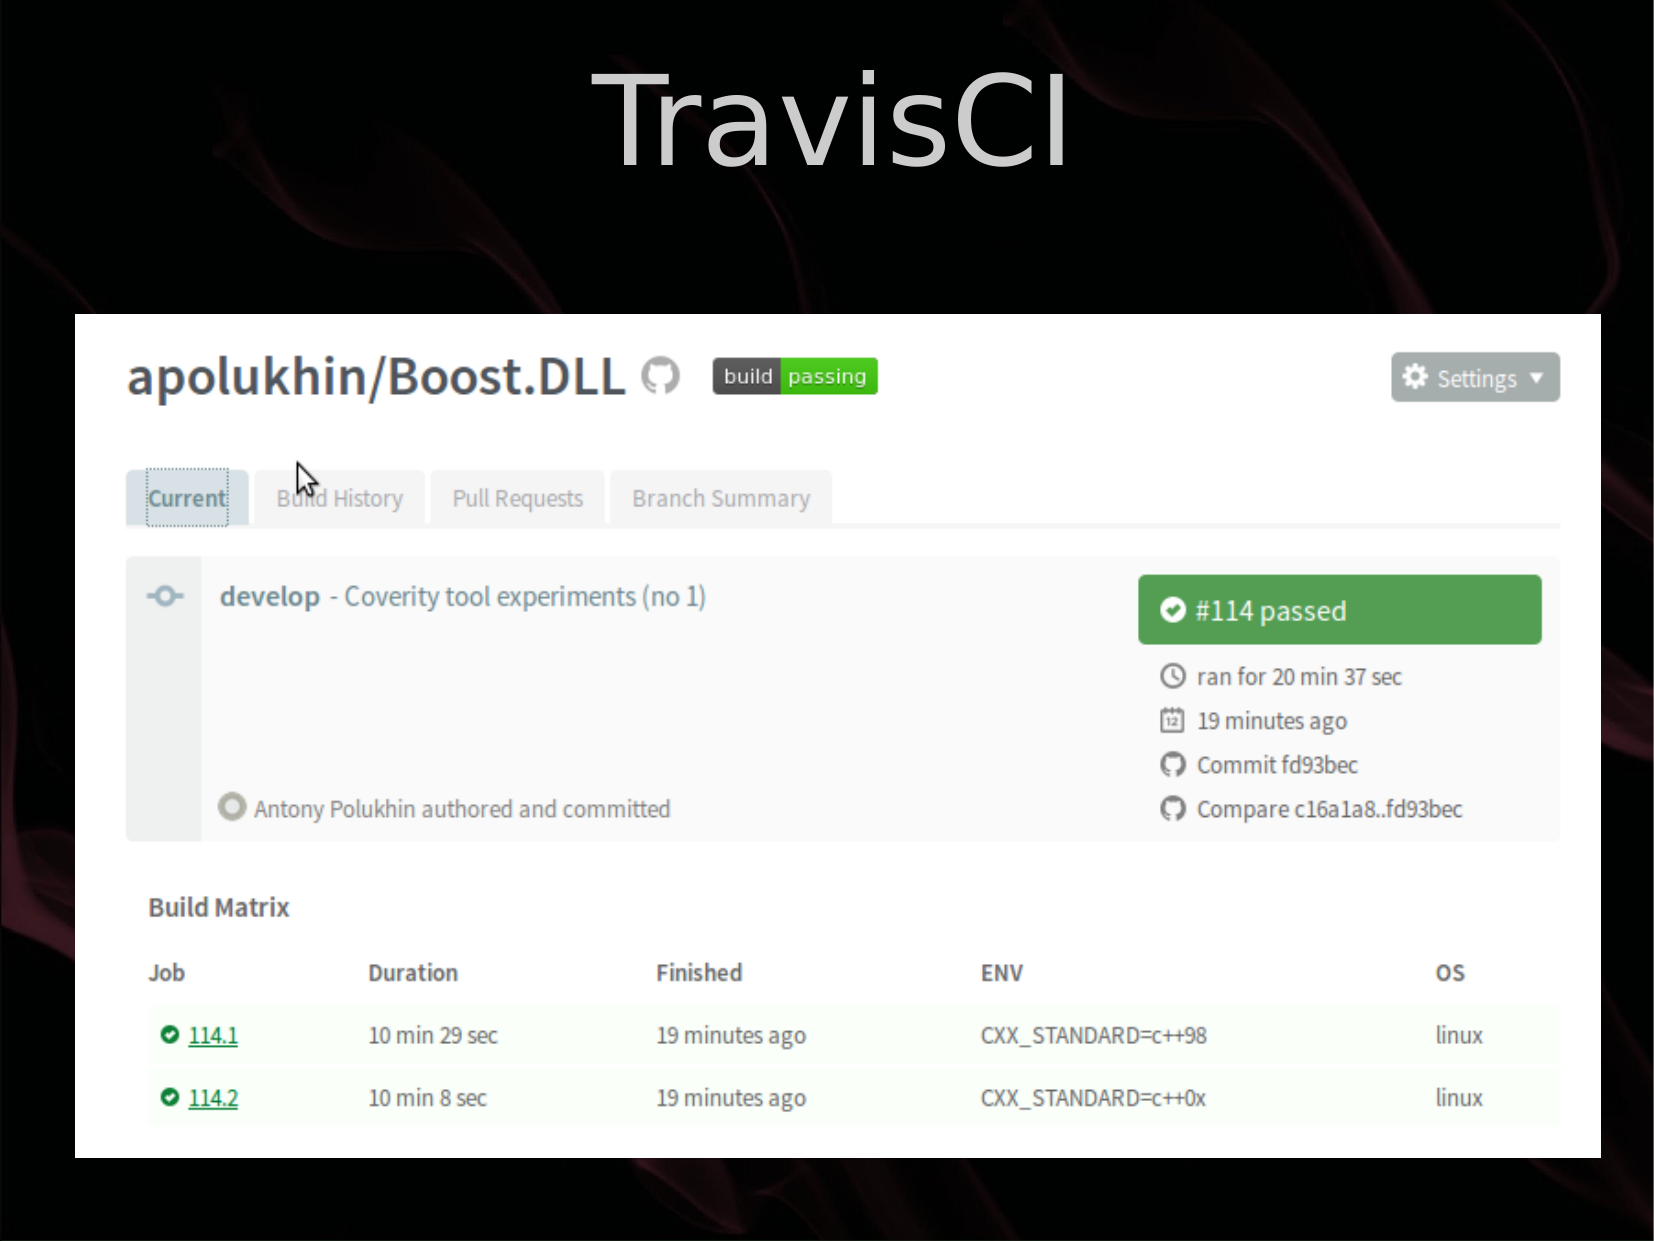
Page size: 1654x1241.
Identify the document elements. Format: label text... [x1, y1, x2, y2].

title TravisCI [90, 45, 1579, 200]
picture [0, 0, 1654, 1241]
